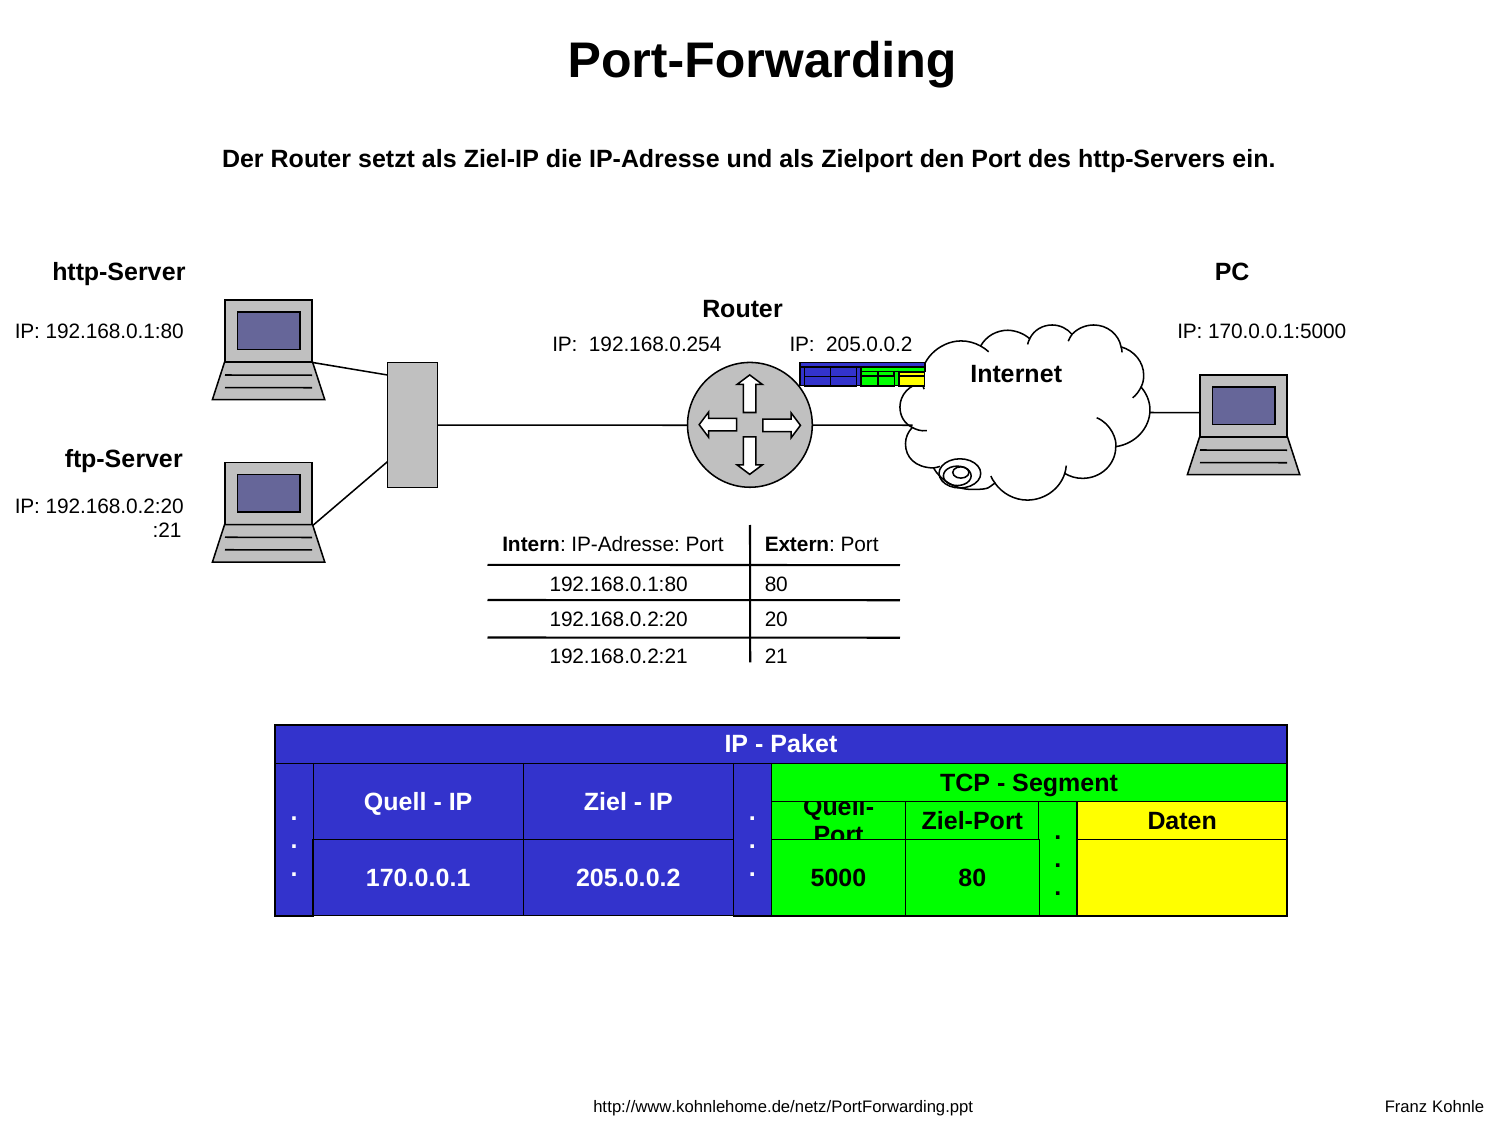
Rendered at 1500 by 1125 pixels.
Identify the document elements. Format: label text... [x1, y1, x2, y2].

text_box http-Server [37, 249, 202, 294]
text_box ftp-Server [49, 437, 199, 481]
text_box 20 [750, 601, 901, 636]
text_box Quell - IP [314, 764, 524, 839]
text_box http://www.kohnlehome.de/netz/PortForwarding.ppt [578, 1089, 991, 1125]
text_box [212, 462, 325, 563]
text_box 192.168.0.1:80 [487, 566, 749, 599]
text_box Router [687, 287, 798, 331]
text_box Der Router setzt als Ziel-IP die IP-Adresse und als Zielport den Port des http-Servers ein. [207, 137, 1293, 181]
text_box ... [275, 763, 314, 916]
text_box IP: 192.168.0.1:80 [0, 312, 199, 352]
text_box 21 [750, 637, 901, 678]
text_box [1078, 840, 1288, 916]
text_box Franz Kohnle [1370, 1089, 1500, 1125]
text_box Ziel - IP [524, 764, 734, 839]
text_box Quell-Port [771, 802, 905, 839]
text_box 205.0.0.2 [523, 839, 734, 916]
text_box PC [1200, 249, 1265, 294]
text_box 5000 [771, 839, 905, 916]
text_box 80 [752, 566, 901, 599]
text_box IP: 170.0.0.1:5000 [1162, 312, 1362, 352]
text_box ... [734, 764, 771, 916]
text_box IP: 205.0.0.2 [774, 324, 928, 364]
text_box 192.168.0.2:20 [487, 602, 750, 625]
text_box Ziel-Port [905, 802, 1038, 839]
text_box Intern: IP-Adresse: Port [487, 524, 749, 563]
text_box IP: 192.168.0.2:20 :21 [0, 487, 199, 550]
text_box [212, 299, 325, 400]
text_box Daten [1078, 801, 1288, 840]
text_box Internet [899, 324, 1150, 501]
text_box 170.0.0.1 [313, 839, 523, 916]
text_box TCP - Segment [771, 763, 1287, 802]
text_box [1187, 375, 1300, 475]
text_box 192.168.0.2:21 [487, 637, 750, 663]
text_box Port-Forwarding [552, 24, 972, 97]
text_box 80 [905, 839, 1040, 916]
text_box [387, 362, 438, 488]
text_box [687, 362, 925, 488]
text_box IP - Paket [275, 725, 1288, 764]
text_box ... [1038, 802, 1078, 916]
text_box IP: 192.168.0.254 [537, 324, 737, 364]
text_box Extern: Port [752, 524, 901, 564]
